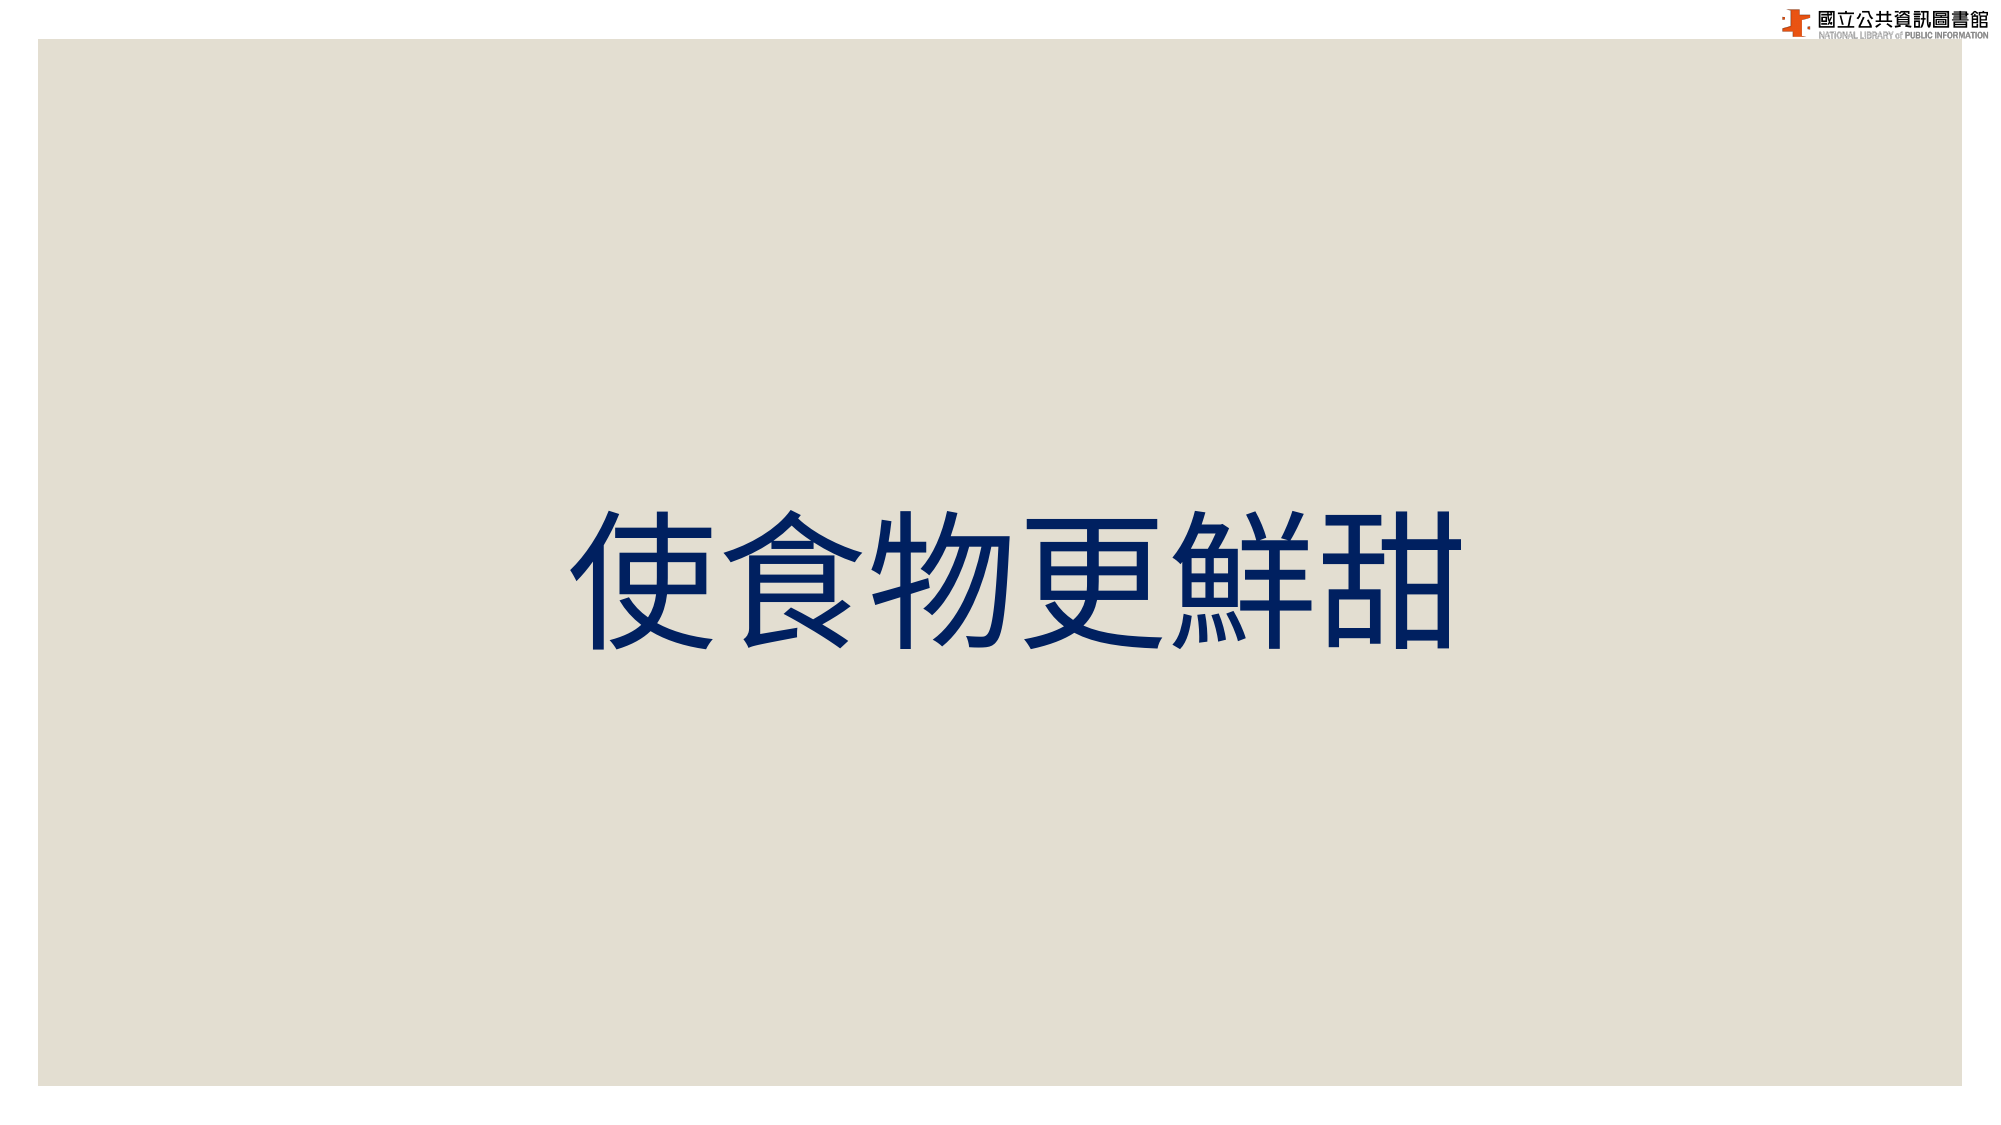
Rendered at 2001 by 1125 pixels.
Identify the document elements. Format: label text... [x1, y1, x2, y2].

text_box 使食物更鮮甜 [553, 480, 1483, 675]
